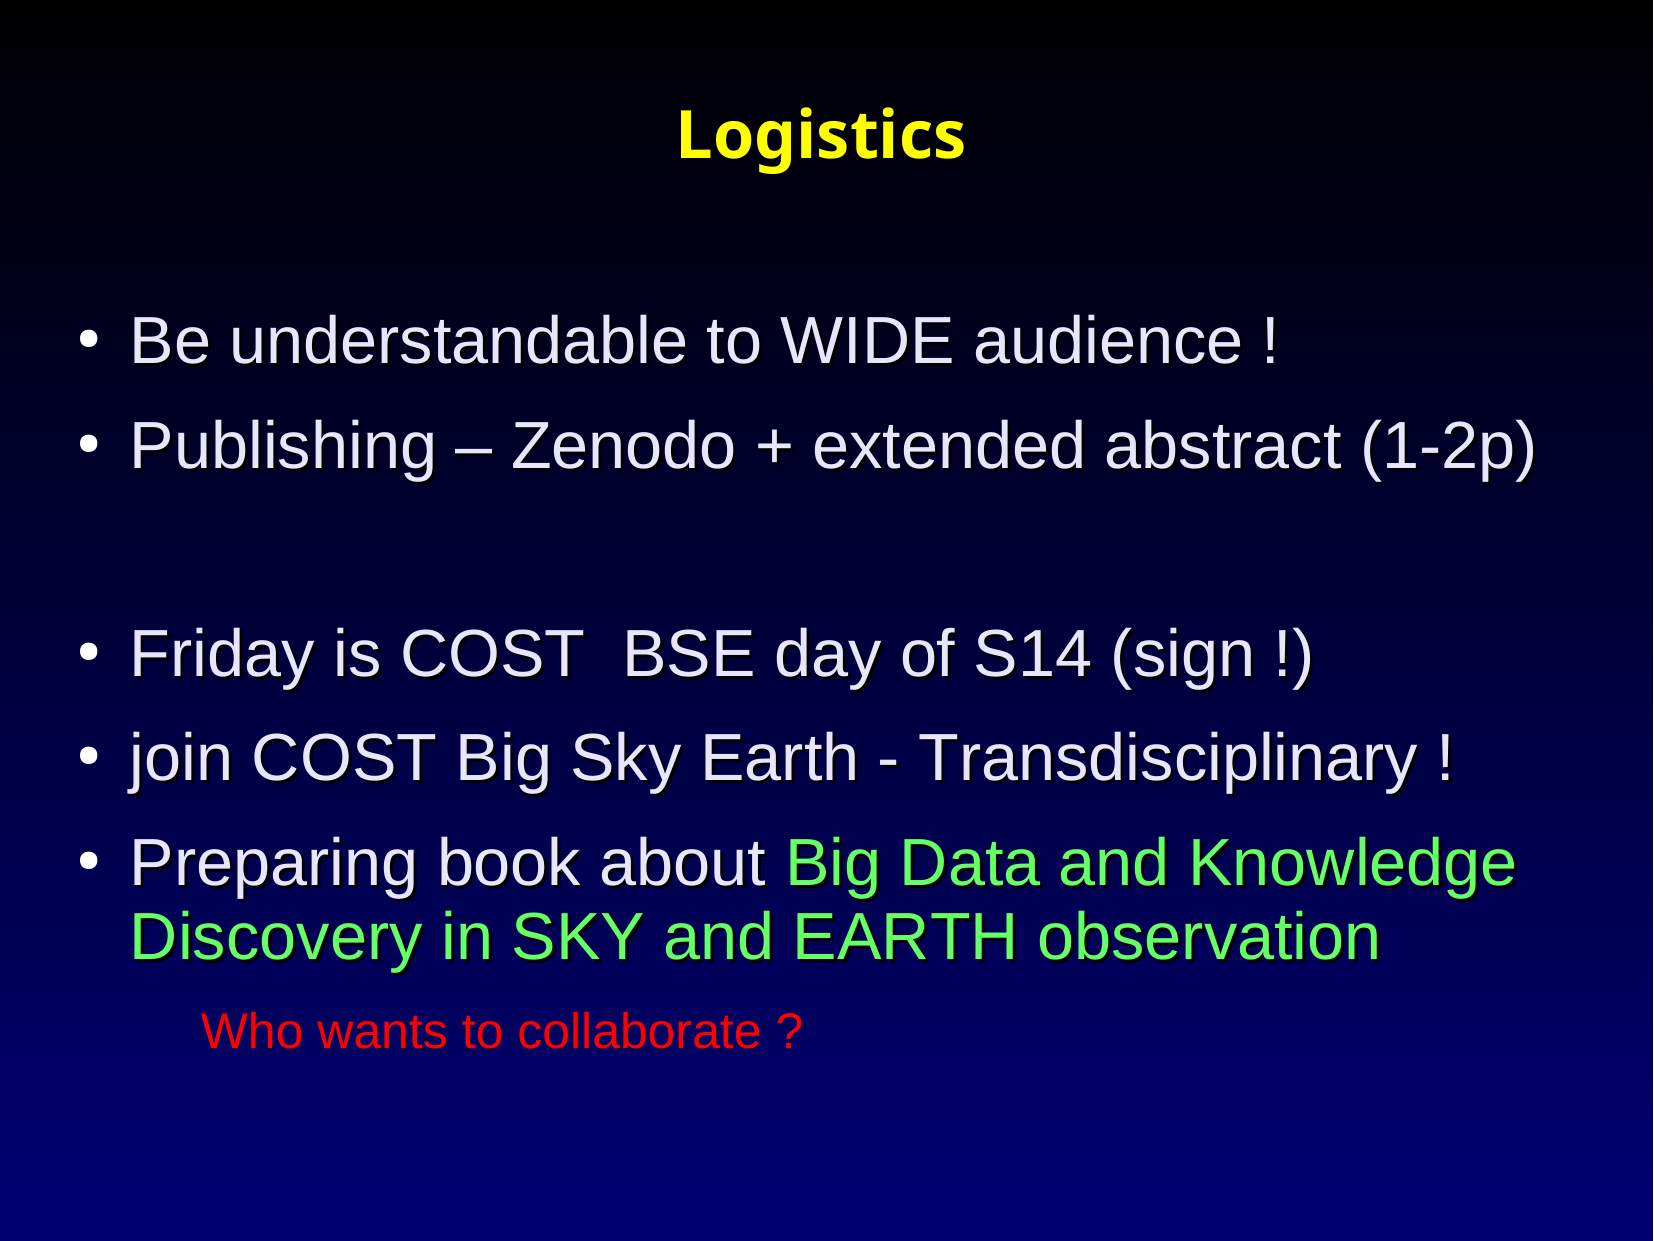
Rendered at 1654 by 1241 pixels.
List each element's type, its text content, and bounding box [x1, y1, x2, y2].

title Logistics [77, 29, 1565, 237]
list Be understandable to WIDE audience ! Publishing – Zenodo + extended abstract (1-2p) Friday is COST BSE day of S14 (sign !) join COST Big Sky Earth - Transdisciplinary ! Preparing book about Big Data and Knowledge Discovery in SKY and EARTH observation Who wants to collaborate ? [59, 303, 1577, 1093]
